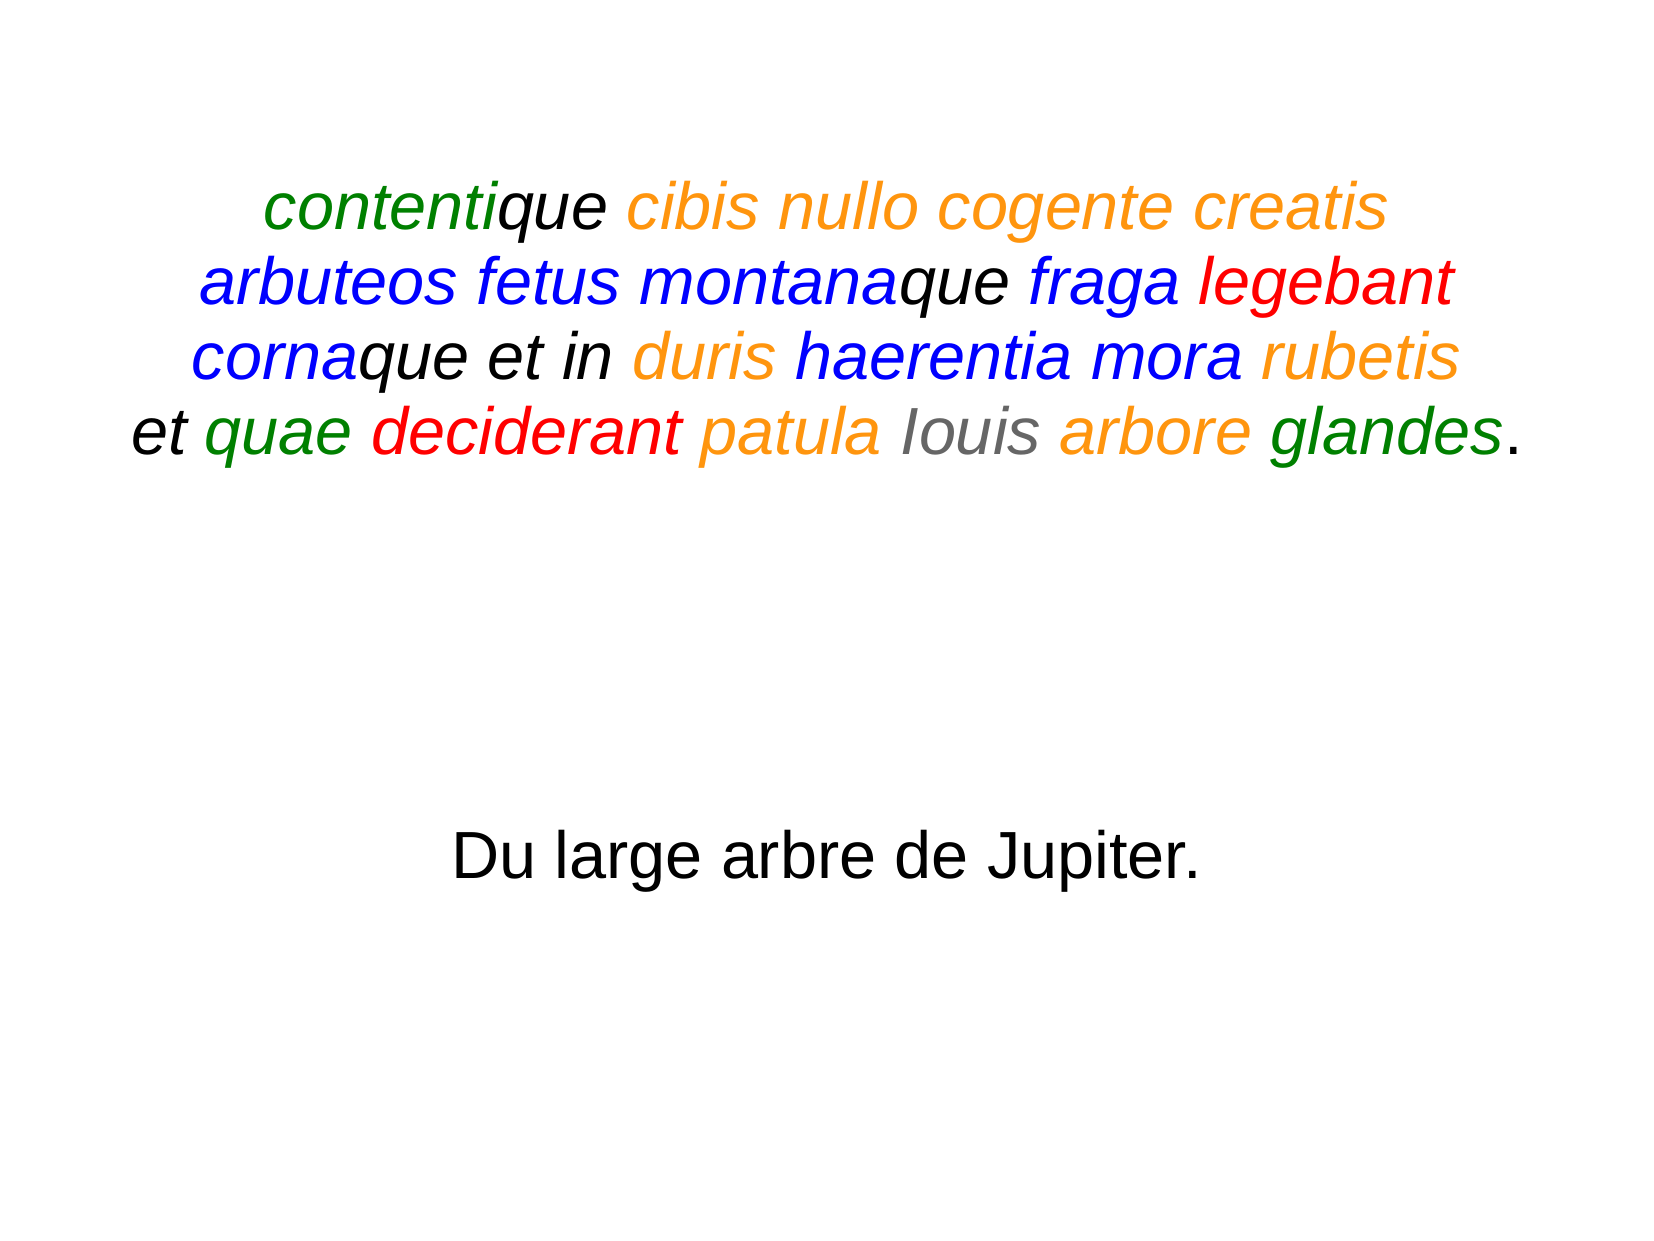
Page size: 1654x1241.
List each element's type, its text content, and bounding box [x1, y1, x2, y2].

subtitle Du large arbre de Jupiter. [82, 602, 1571, 1109]
title contentique cibis nullo cogente creatis arbuteos fetus montanaque fraga legebant cornaque et in duris haerentia mora rubetis et quae deciderant patula Iouis arbore glandes. [47, 35, 1607, 603]
